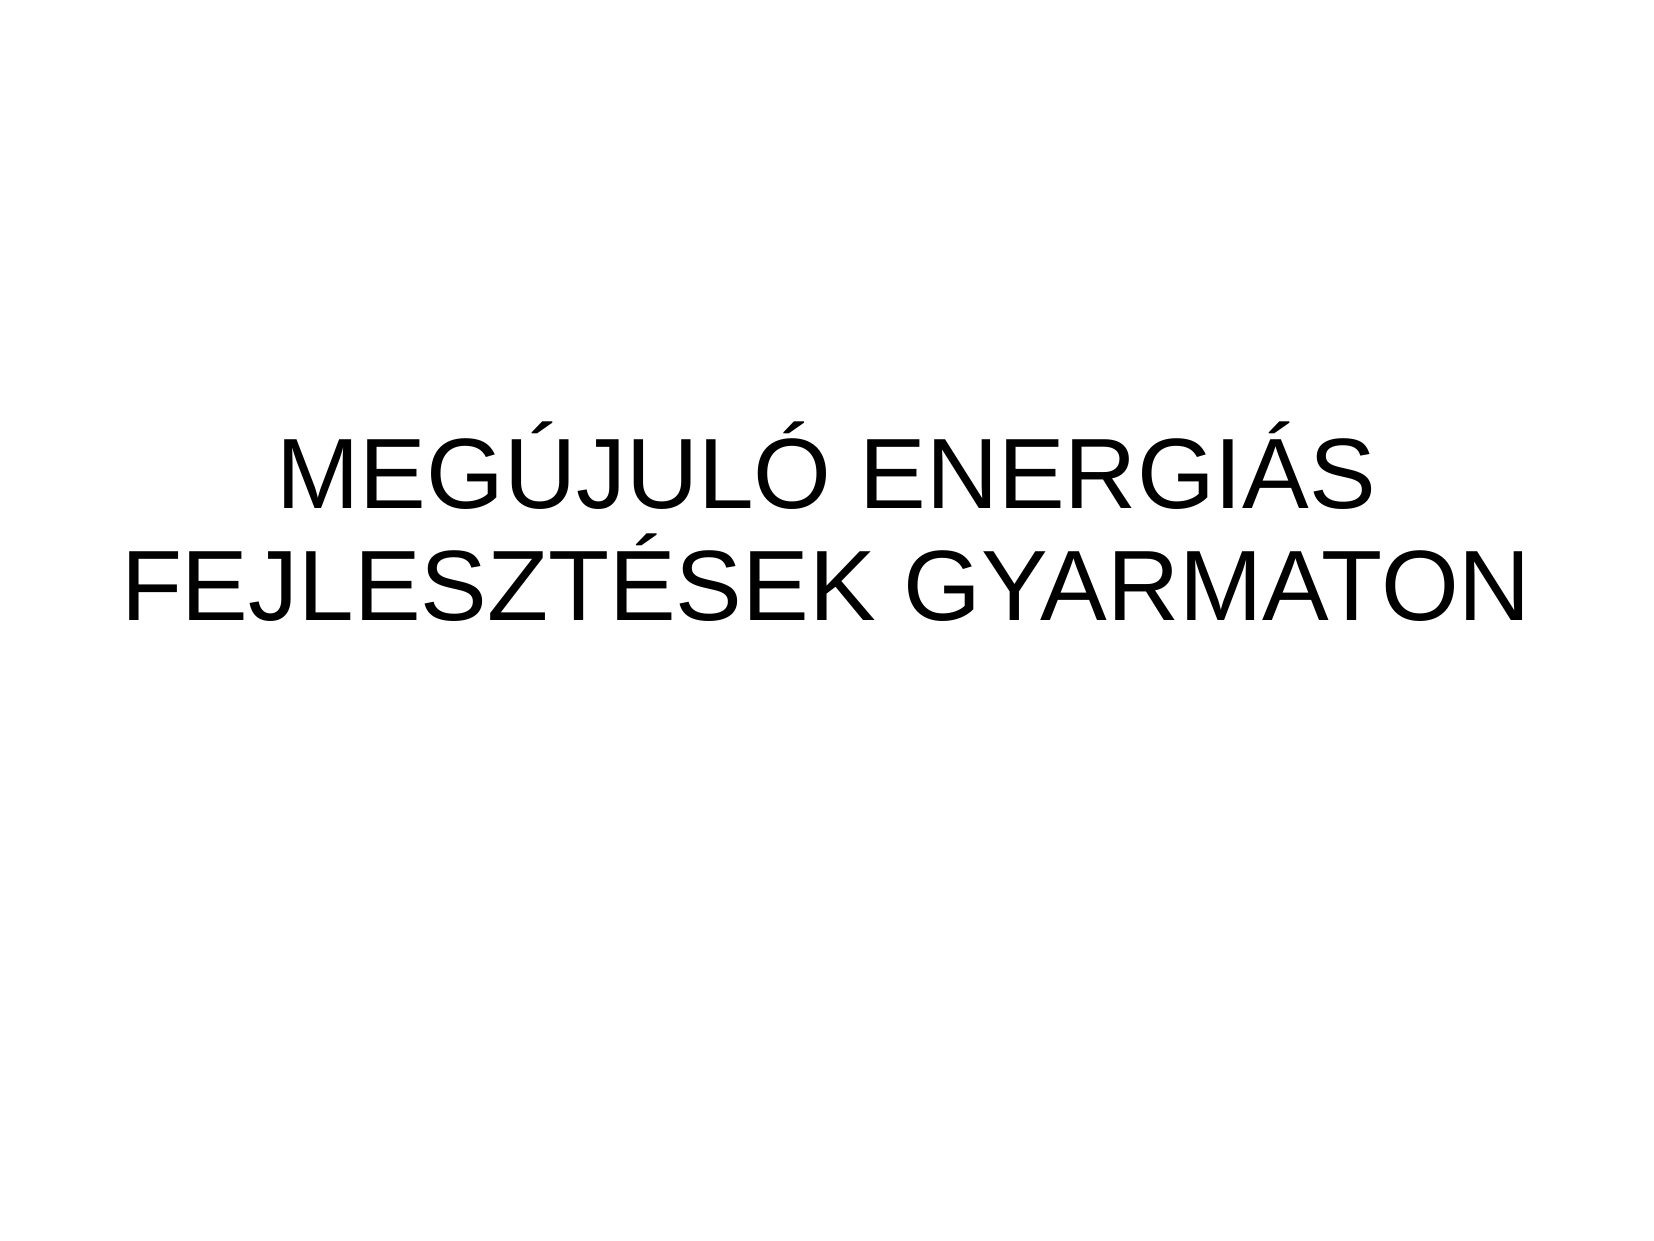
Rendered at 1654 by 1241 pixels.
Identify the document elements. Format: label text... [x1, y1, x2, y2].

subtitle MEGÚJULÓ ENERGIÁS FEJLESZTÉSEK GYARMATON [82, 49, 1571, 1010]
